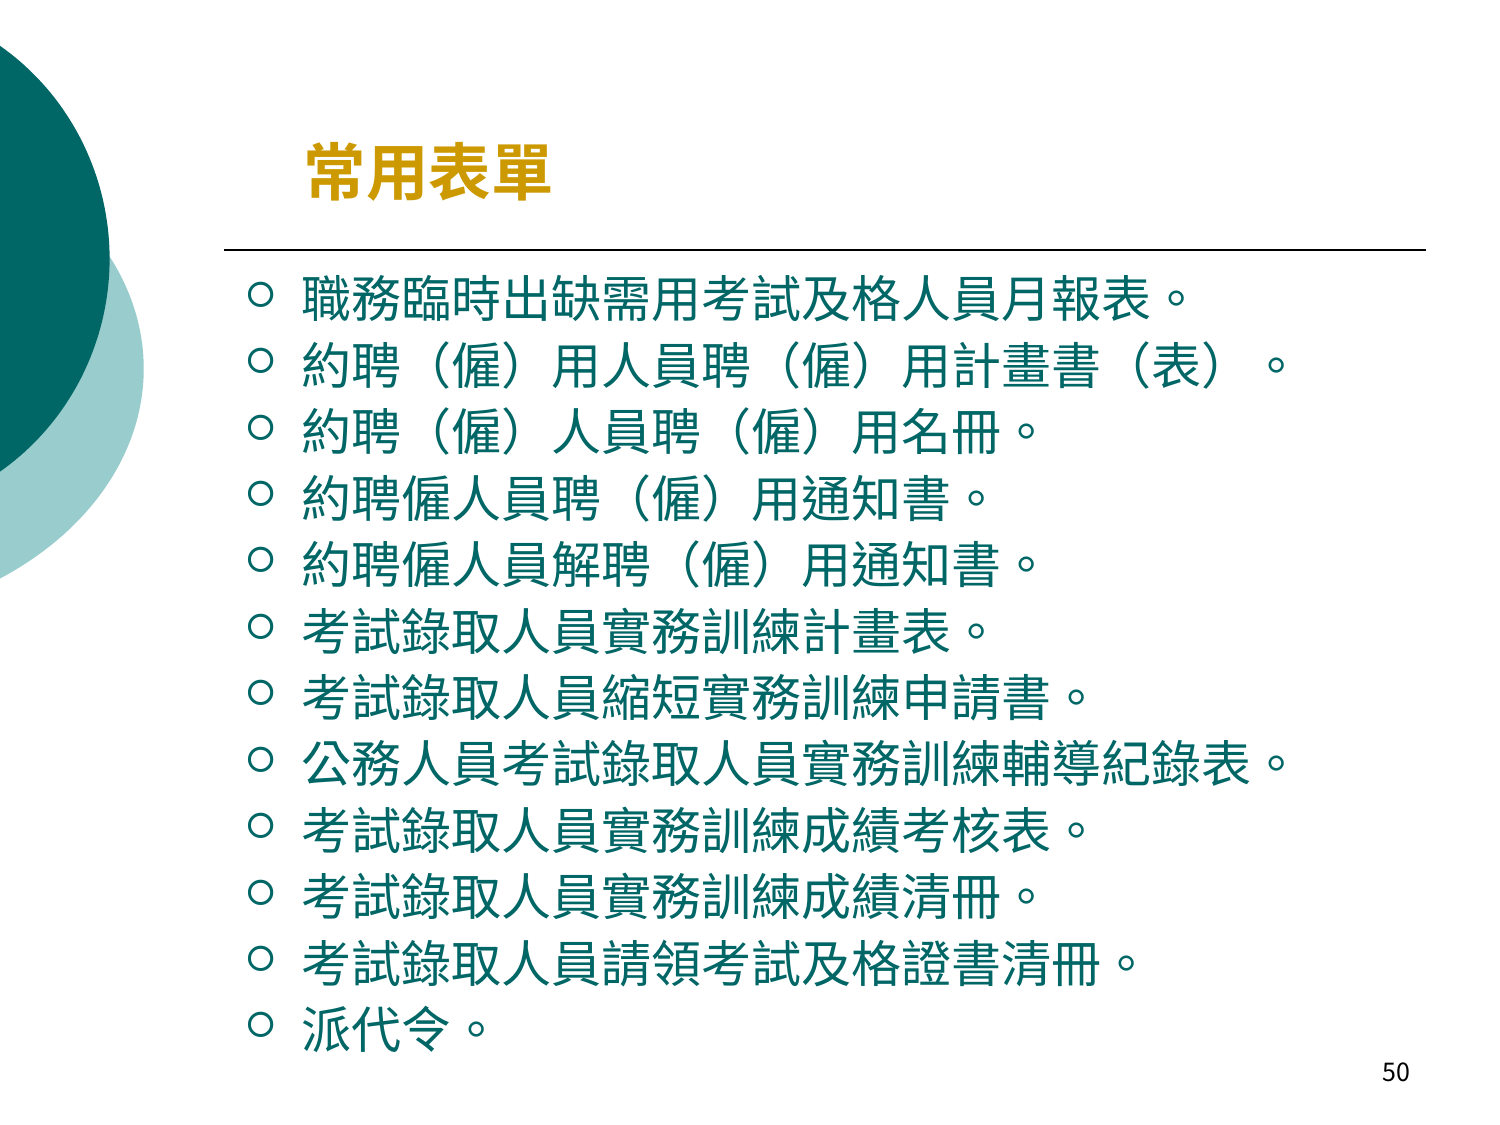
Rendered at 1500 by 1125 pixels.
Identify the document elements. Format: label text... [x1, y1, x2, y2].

list 職務臨時出缺需用考試及格人員月報表。 約聘（僱）用人員聘（僱）用計畫書（表）。 約聘（僱）人員聘（僱）用名冊。 約聘僱人員聘（僱）用通知書。 約聘僱人員解聘（僱）用通知書。 考試錄取人員實務訓練計畫表。 考試錄取人員縮短實務訓練申請書。 公務人員考試錄取人員實務訓練輔導紀錄表。 考試錄取人員實務訓練成績考核表。 考試錄取人員實務訓練成績清冊。 考試錄取人員請領考試及格證書清冊。 派代令。 [230, 267, 1370, 1083]
text_box 常用表單 [289, 125, 762, 216]
